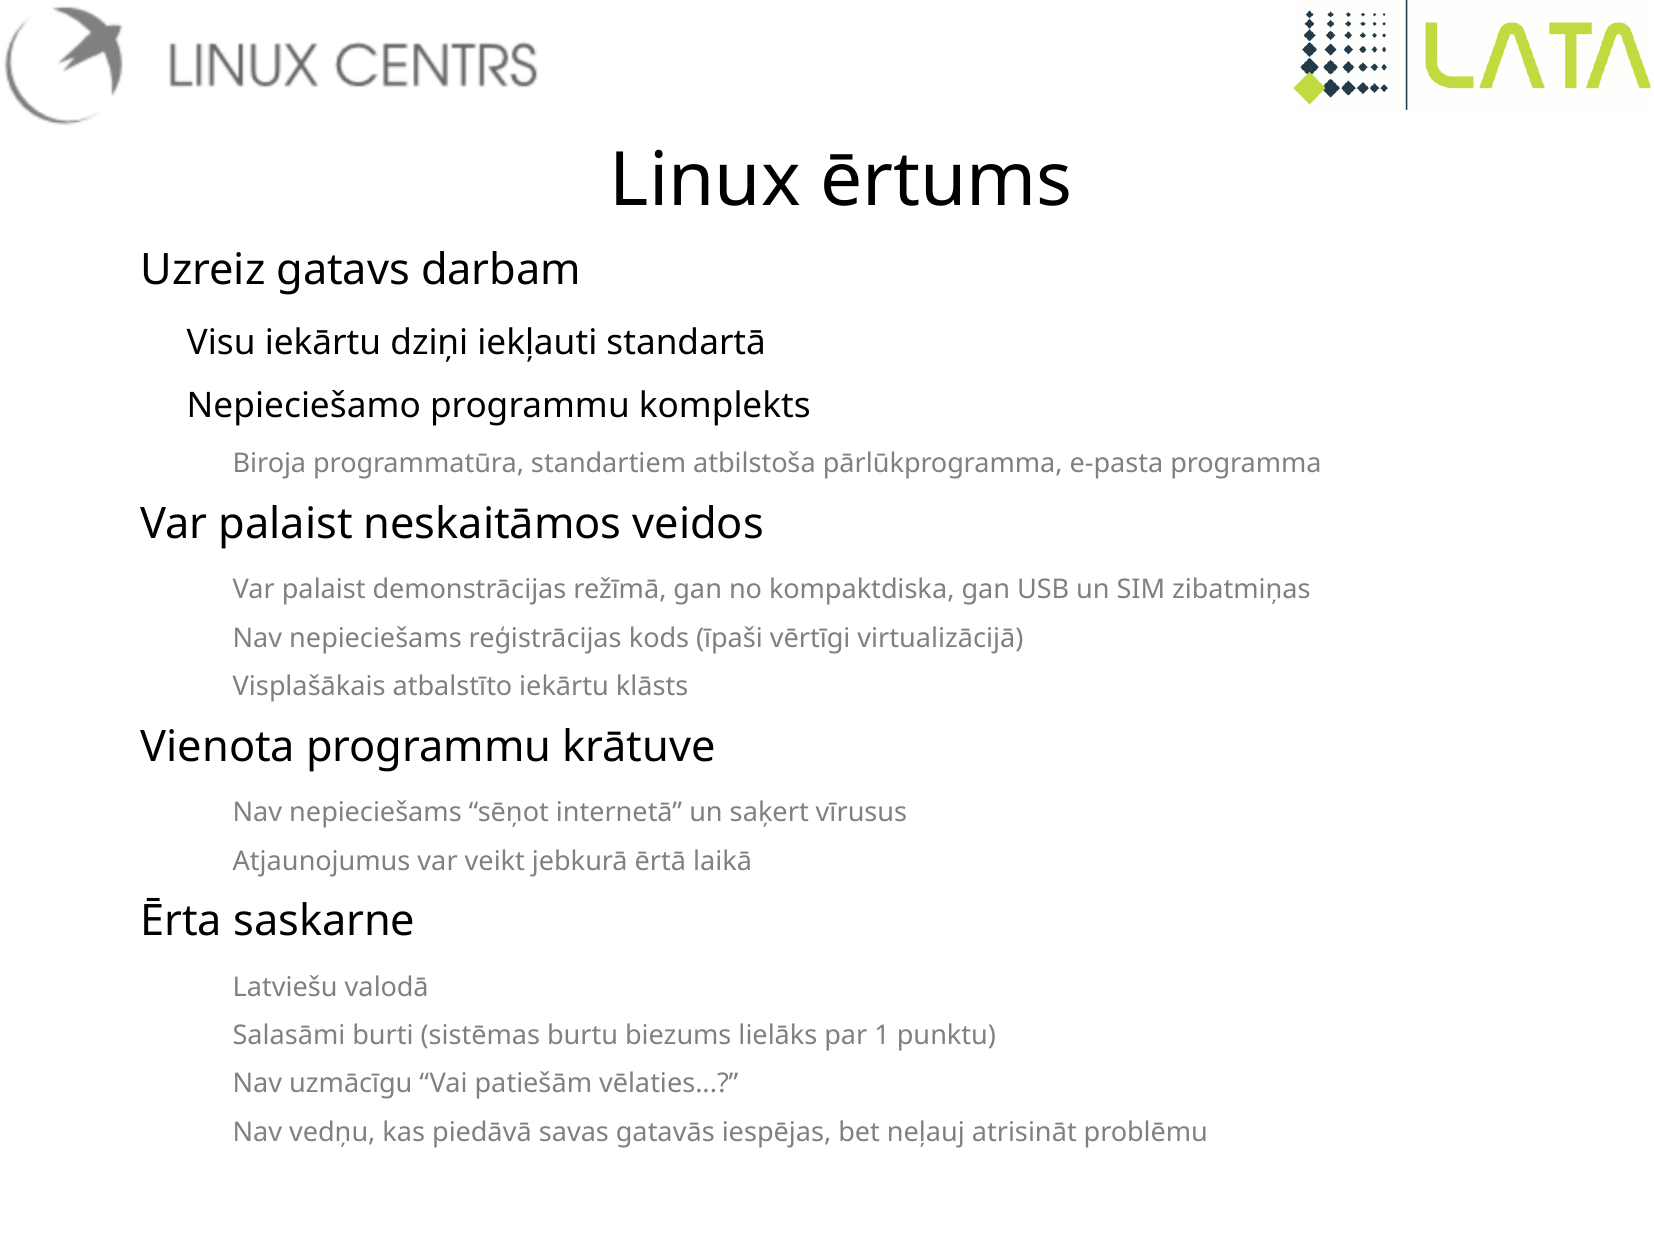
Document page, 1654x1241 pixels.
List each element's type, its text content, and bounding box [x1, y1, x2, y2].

picture [0, 3, 556, 127]
list Uzreiz gatavs darbam Visu iekārtu dziņi iekļauti standartā Nepieciešamo programmu komplekts Biroja programmatūra, standartiem atbilstoša pārlūkprogramma, e-pasta programma Var palaist neskaitāmos veidos Var palaist demonstrācijas režīmā, gan no kompaktdiska, gan USB un SIM zibatmiņas Nav nepieciešams reģistrācijas kods (īpaši vērtīgi virtualizācijā) Visplašākais atbalstīto iekārtu klāsts Vienota programmu krātuve Nav nepieciešams “sēņot internetā” un saķert vīrusus Atjaunojumus var veikt jebkurā ērtā laikā Ērta saskarne Latviešu valodā Salasāmi burti (sistēmas burtu biezums lielāks par 1 punktu) Nav uzmācīgu “Vai patiešām vēlaties...?” Nav vedņu, kas piedāvā savas gatavās iespējas, bet neļauj atrisināt problēmu [94, 238, 1583, 1158]
picture [1293, 0, 1651, 110]
title Linux ērtums [159, 118, 1524, 235]
